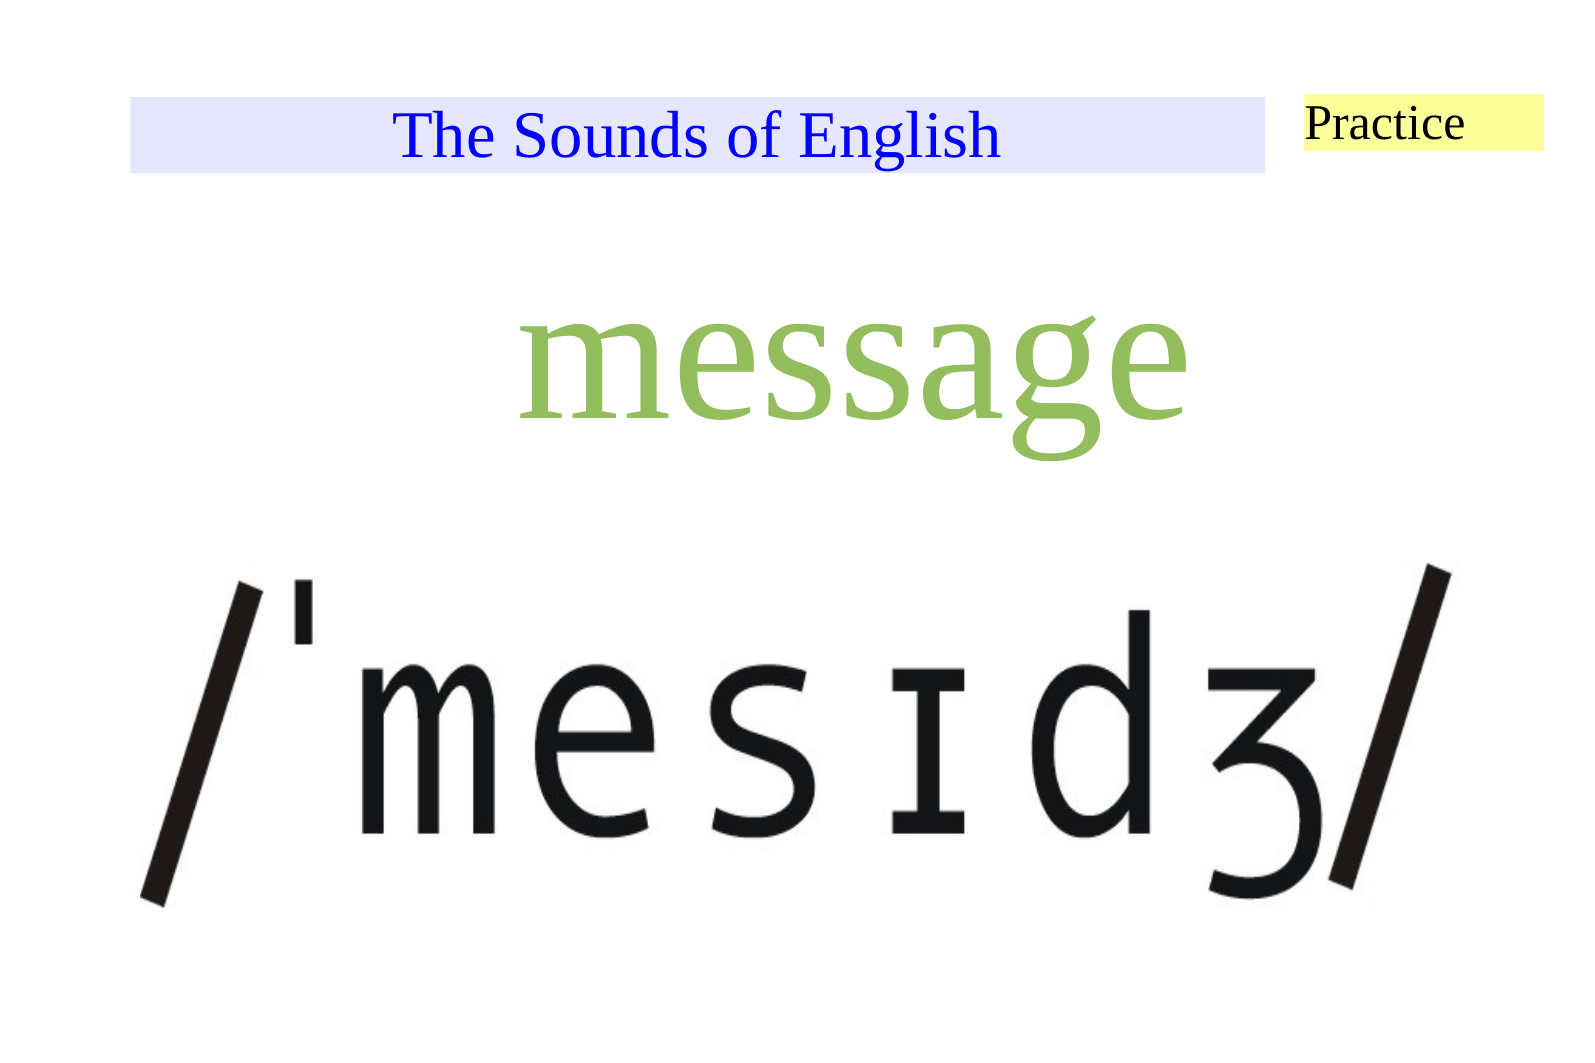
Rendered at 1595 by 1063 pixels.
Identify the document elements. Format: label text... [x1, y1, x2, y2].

text_box The Sounds of English [130, 97, 1266, 174]
picture [140, 533, 1508, 990]
text_box message [506, 236, 1205, 465]
text_box Practice [1304, 94, 1544, 152]
